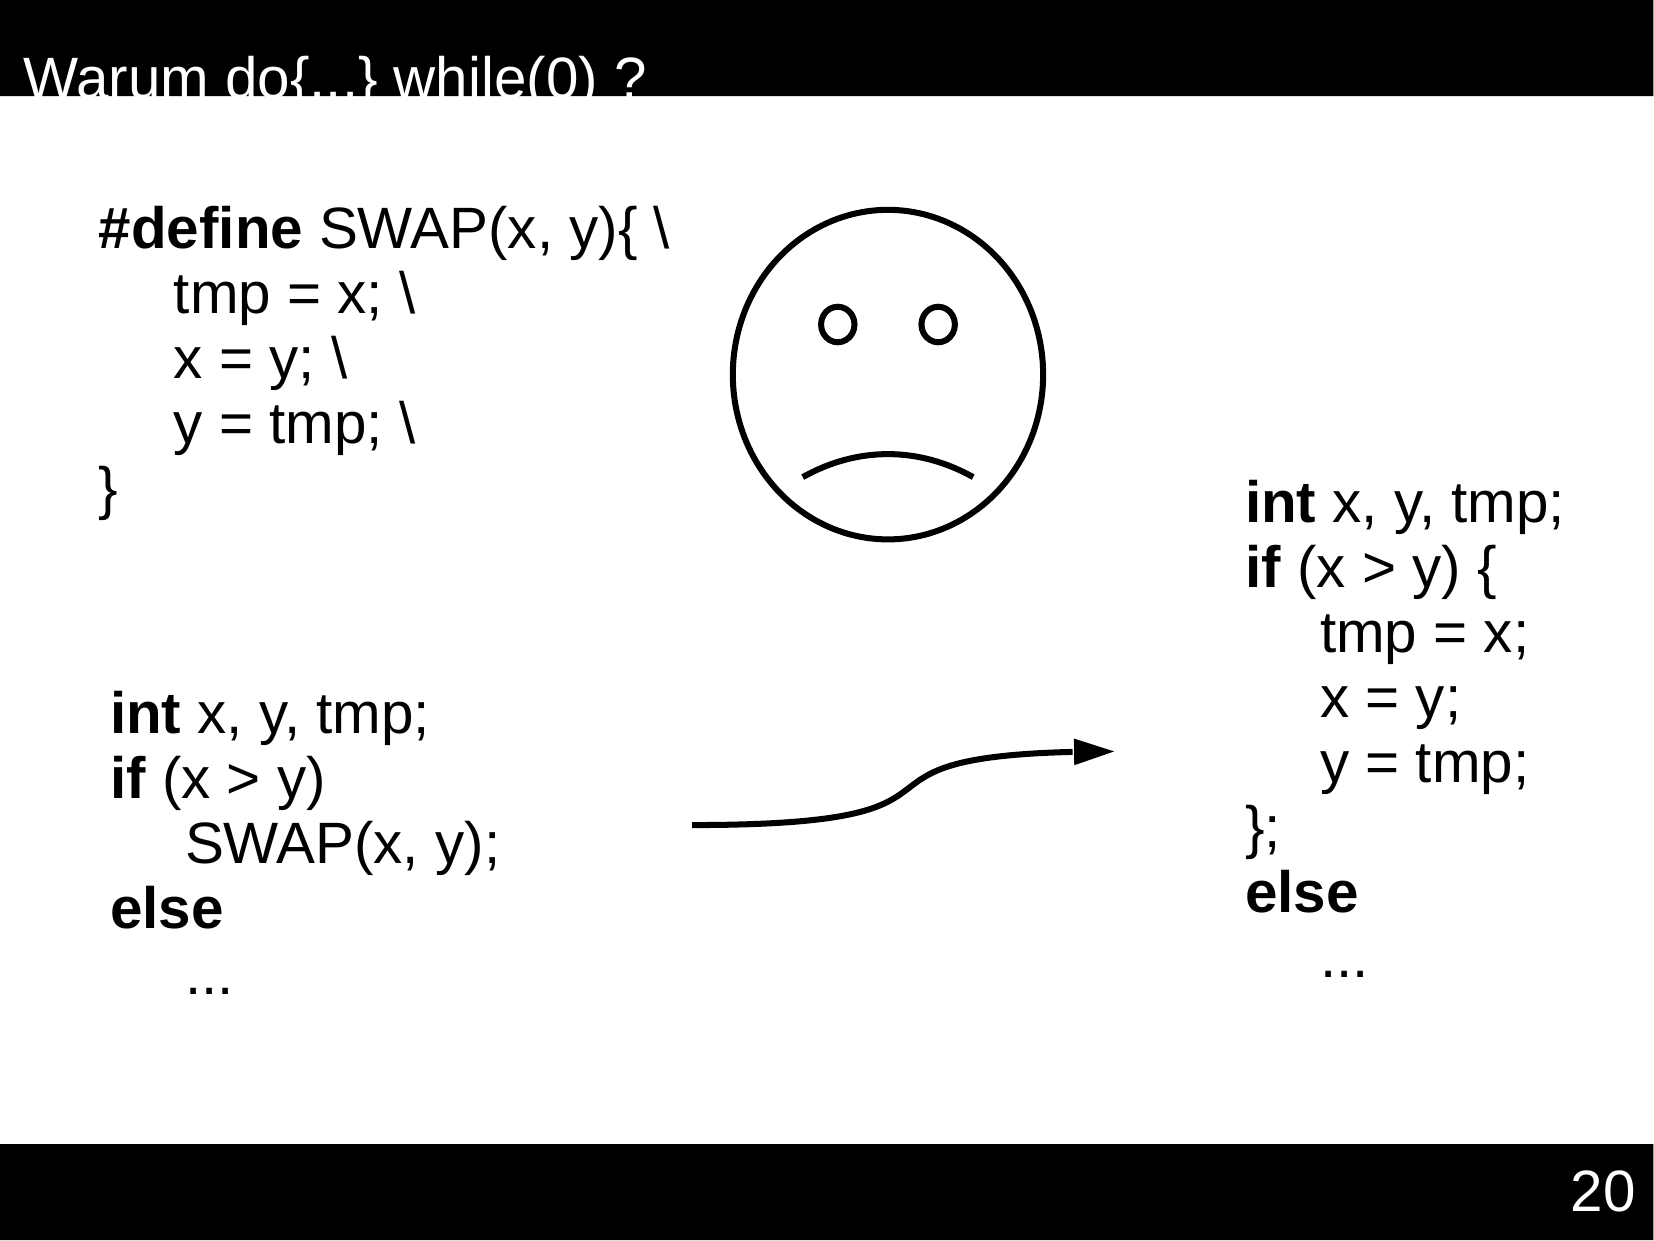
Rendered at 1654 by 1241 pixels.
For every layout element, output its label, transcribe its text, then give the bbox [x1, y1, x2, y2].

text_box Warum do{...} while(0) ? [8, 5, 766, 94]
text_box int x, y, tmp; if (x > y) { tmp = x; x = y; y = tmp; }; else ... [1230, 462, 1654, 1090]
text_box int x, y, tmp; if (x > y) SWAP(x, y); else ... [95, 673, 677, 1084]
text_box #define SWAP(x, y){ \ tmp = x; \ x = y; \ y = tmp; \ } [84, 187, 1654, 703]
